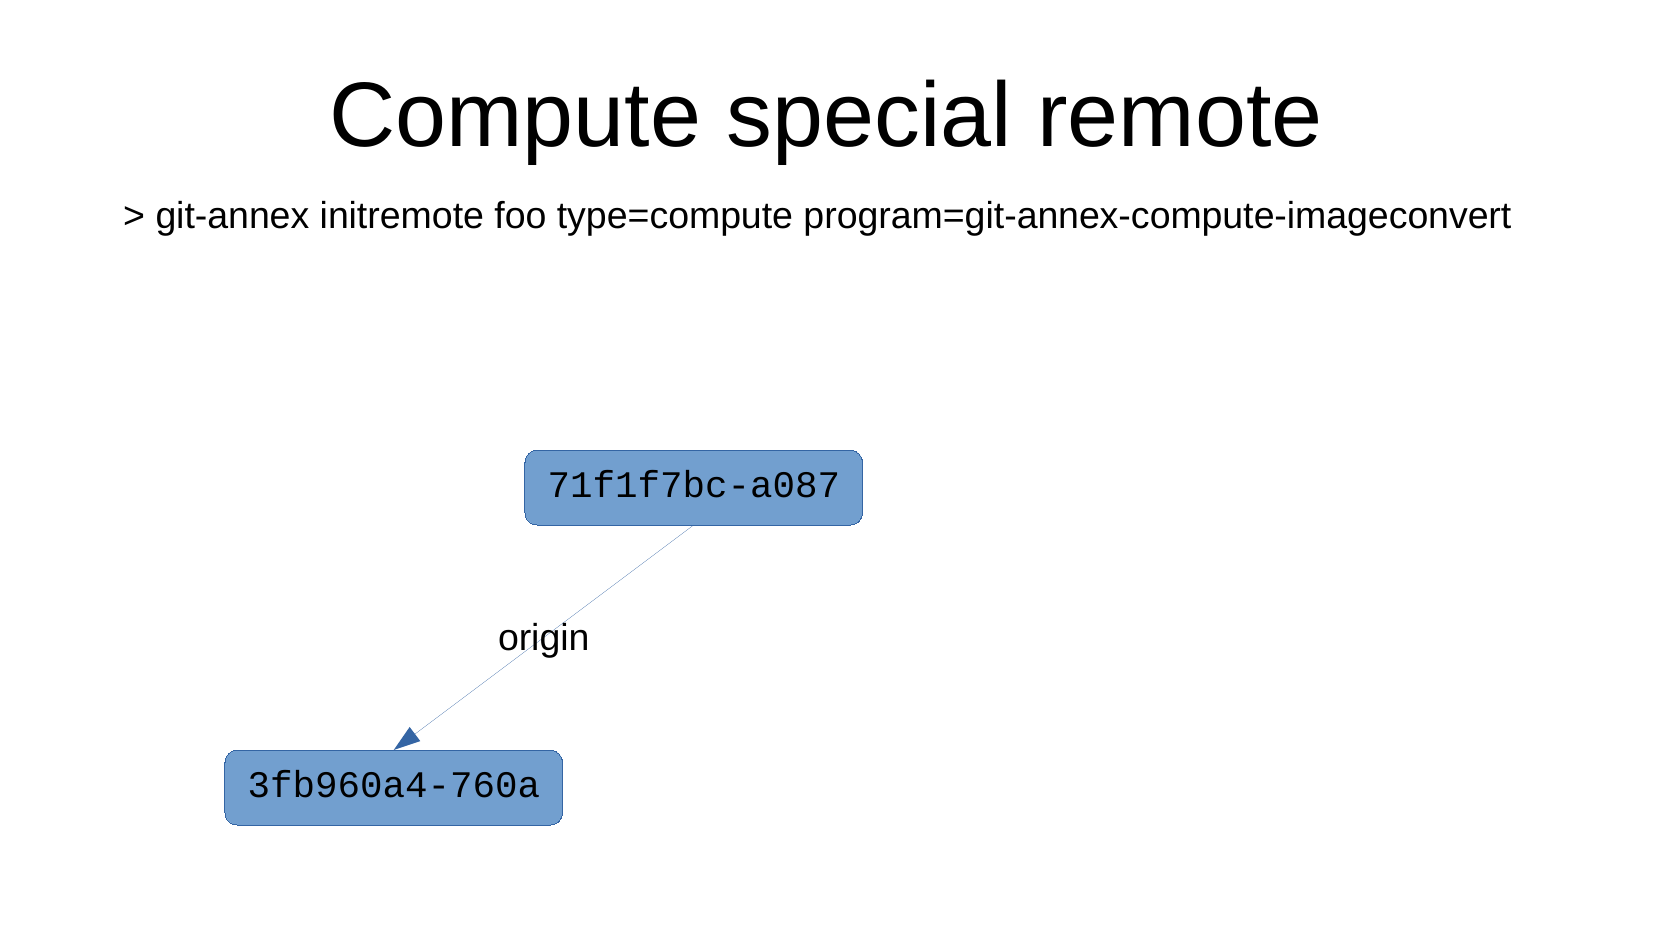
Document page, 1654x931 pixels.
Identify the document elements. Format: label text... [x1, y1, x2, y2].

title Compute special remote [82, 37, 1571, 193]
text_box > git-annex initremote foo type=compute program=git-annex-compute-imageconvert [37, 187, 1538, 287]
text_box 3fb960a4-760a [224, 750, 563, 826]
text_box 71f1f7bc-a087 [524, 450, 863, 526]
